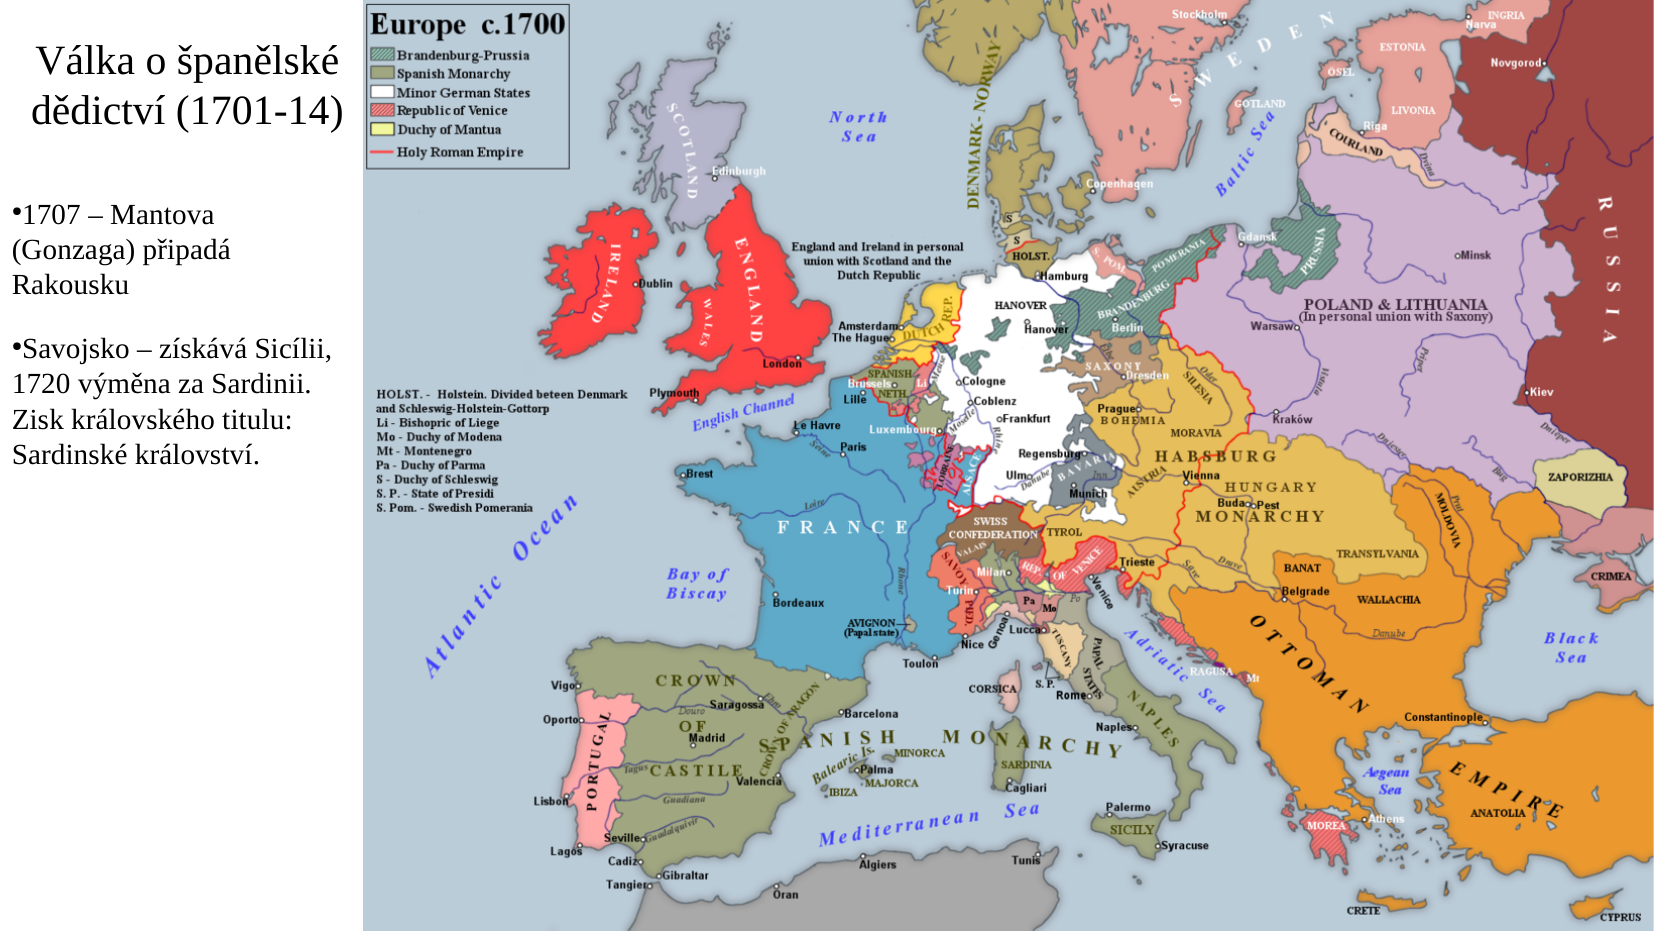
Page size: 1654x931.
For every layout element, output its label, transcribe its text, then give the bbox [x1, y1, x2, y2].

list 1707 – Mantova (Gonzaga) připadá Rakousku Savojsko – získává Sicílii, 1720 výměna za Sardinii. Zisk královského titulu: Sardinské království. [11, 195, 346, 916]
picture [363, 0, 1654, 931]
title Válka o španělské dědictví (1701-14) [15, 15, 361, 151]
